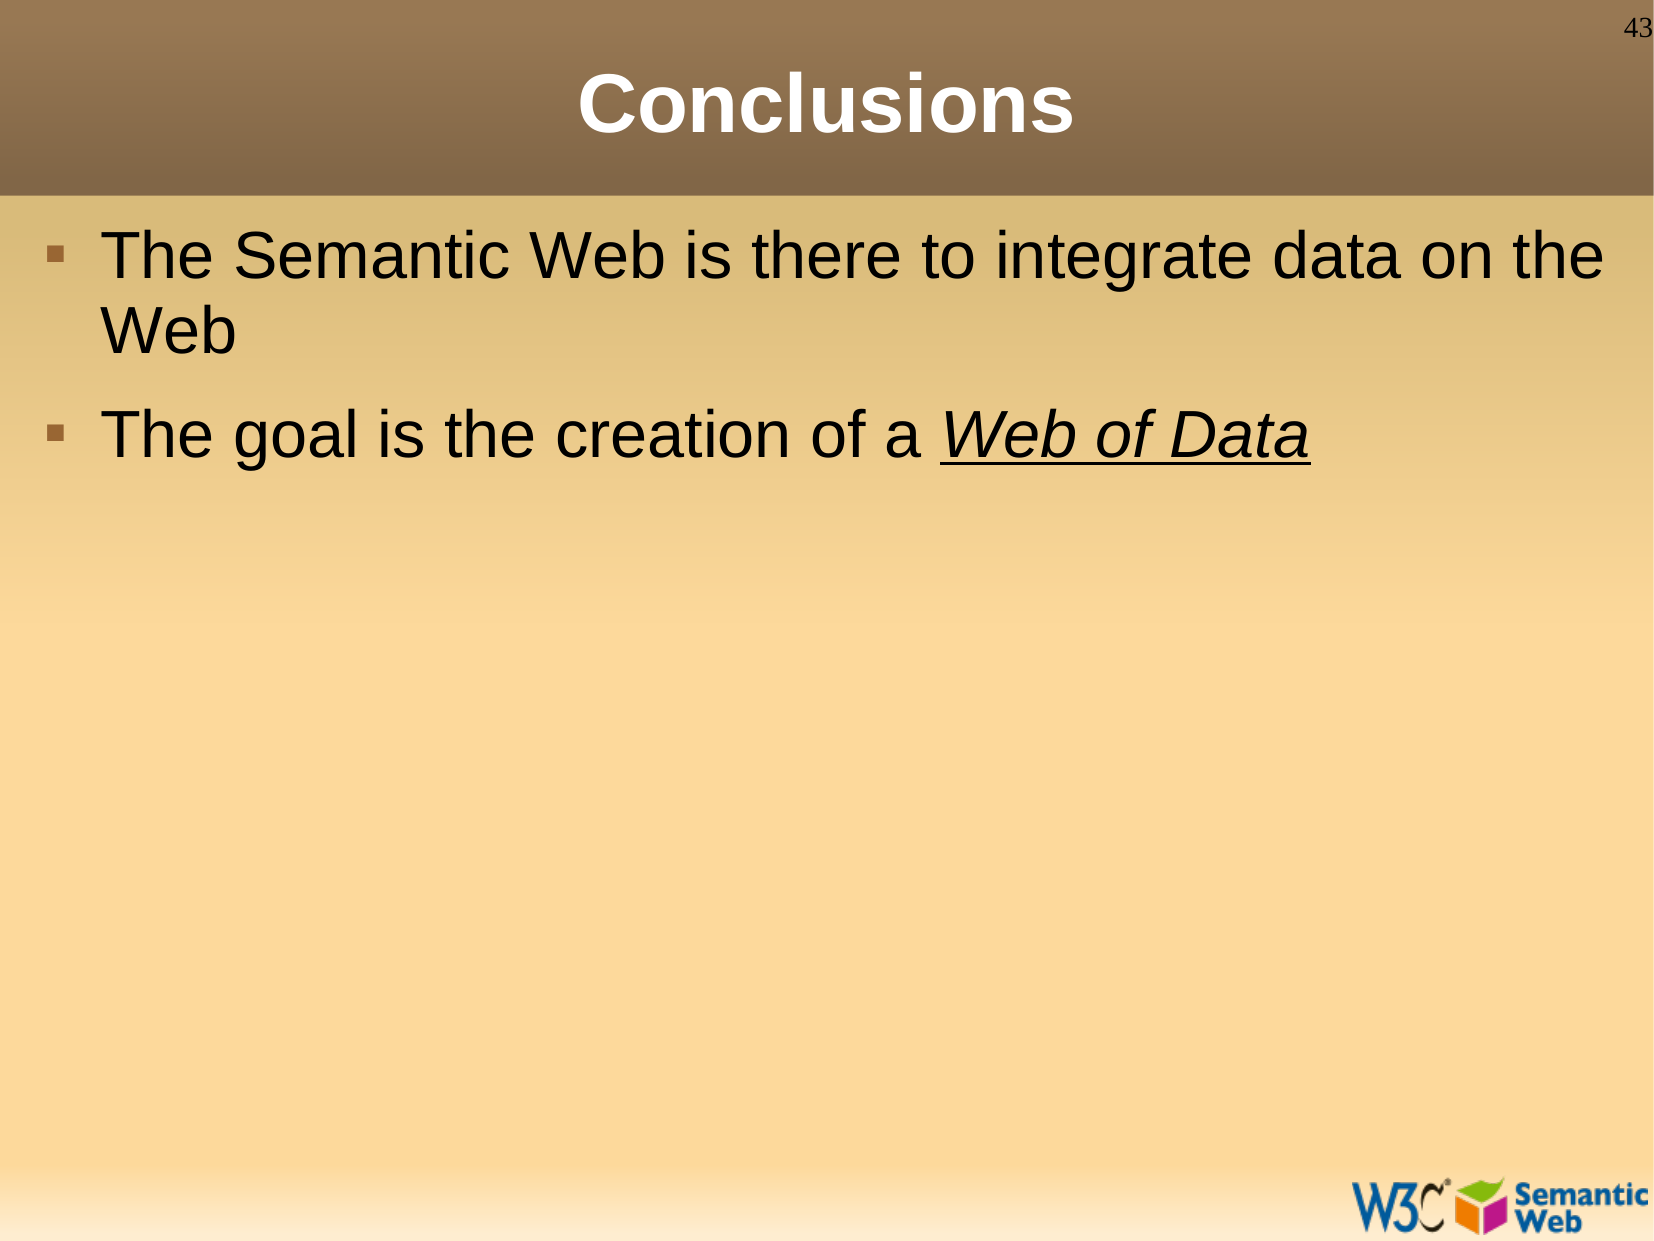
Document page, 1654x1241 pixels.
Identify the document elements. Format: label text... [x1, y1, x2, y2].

title Conclusions [0, 0, 1654, 208]
picture [0, 208, 1654, 1241]
list The Semantic Web is there to integrate data on the Web The goal is the creation of a Web of Data [29, 218, 1624, 1205]
